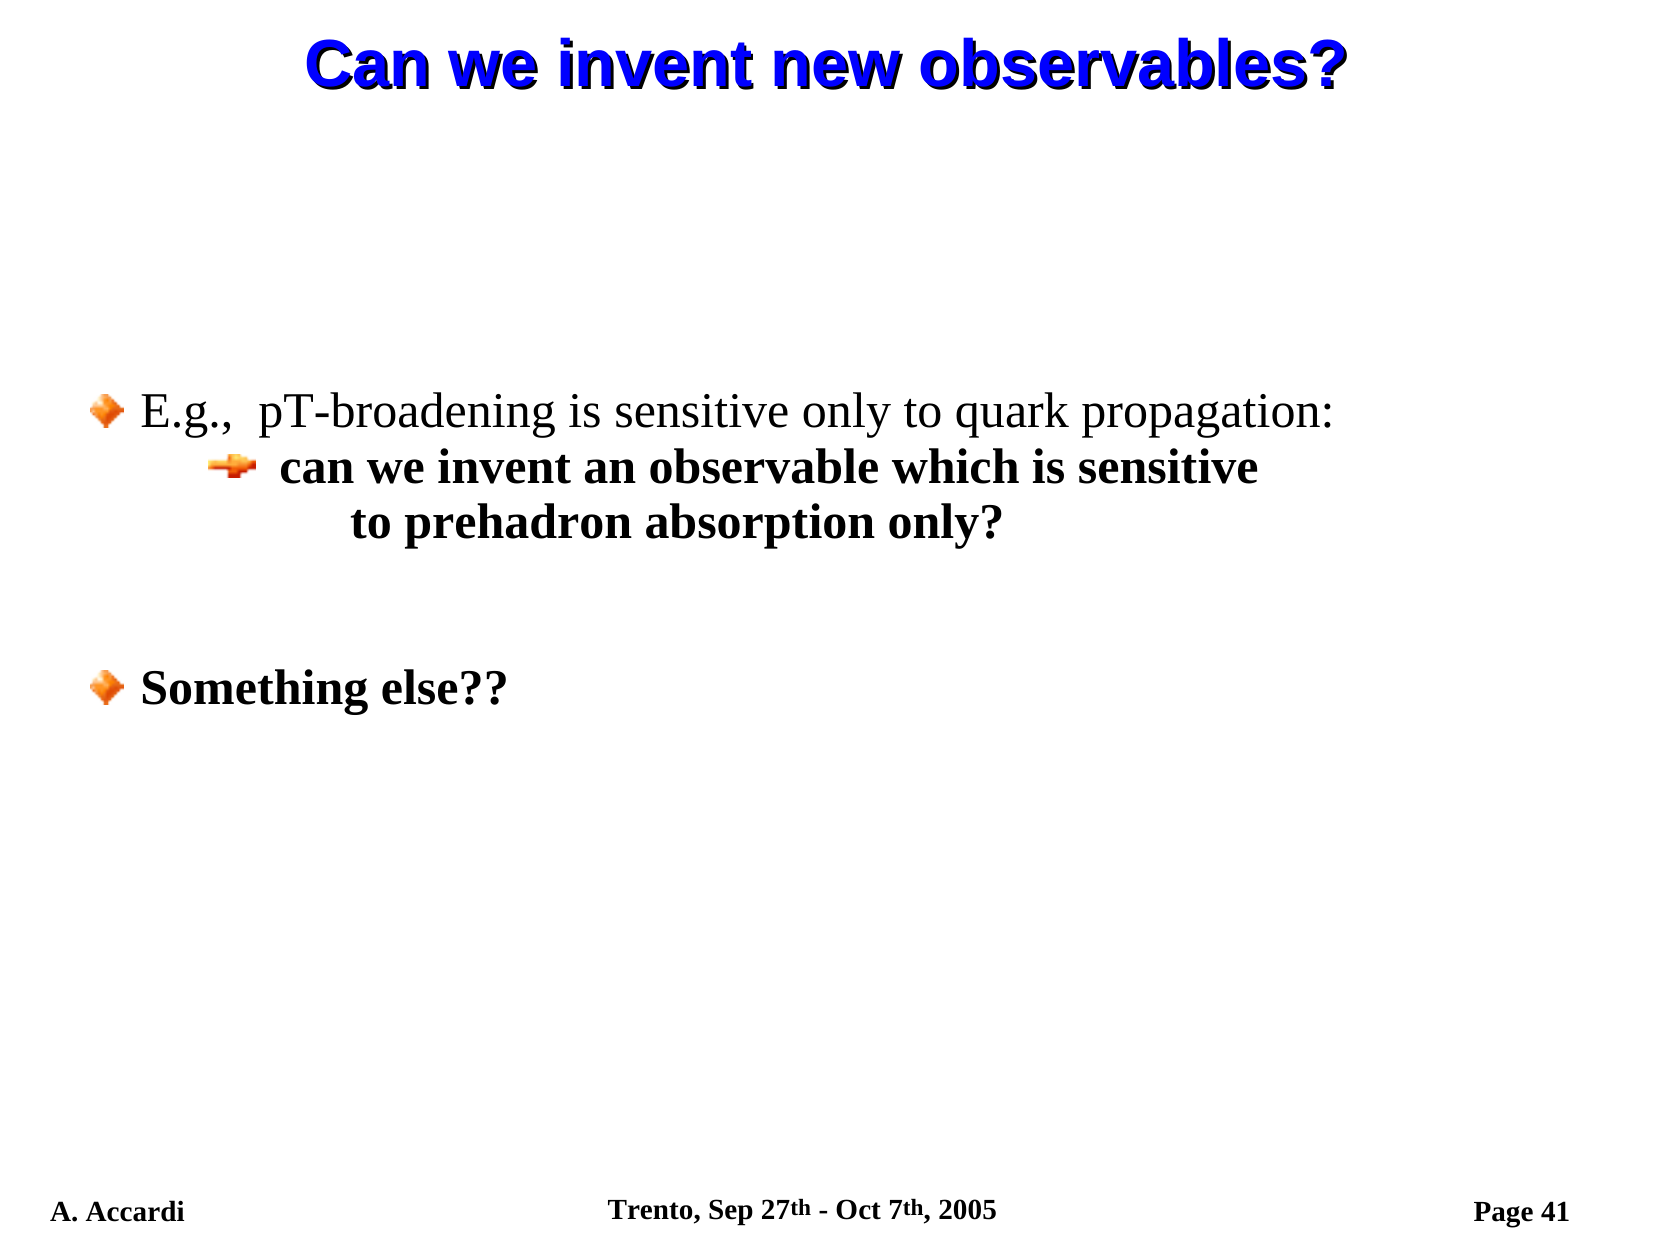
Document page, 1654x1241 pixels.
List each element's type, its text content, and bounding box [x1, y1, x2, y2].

text_box A. Accardi [32, 1187, 203, 1241]
text_box Page 33 [1525, 1195, 1623, 1234]
text_box Trento, Sep 27th - Oct 7th, 2005 [602, 1193, 1003, 1233]
text_box Can we invent new observables? [29, 23, 1625, 110]
text_box E.g., pT-broadening is sensitive only to quark propagation: can we invent an observable which is sensitive to prehadron absorption only? Something else?? [90, 383, 1624, 771]
